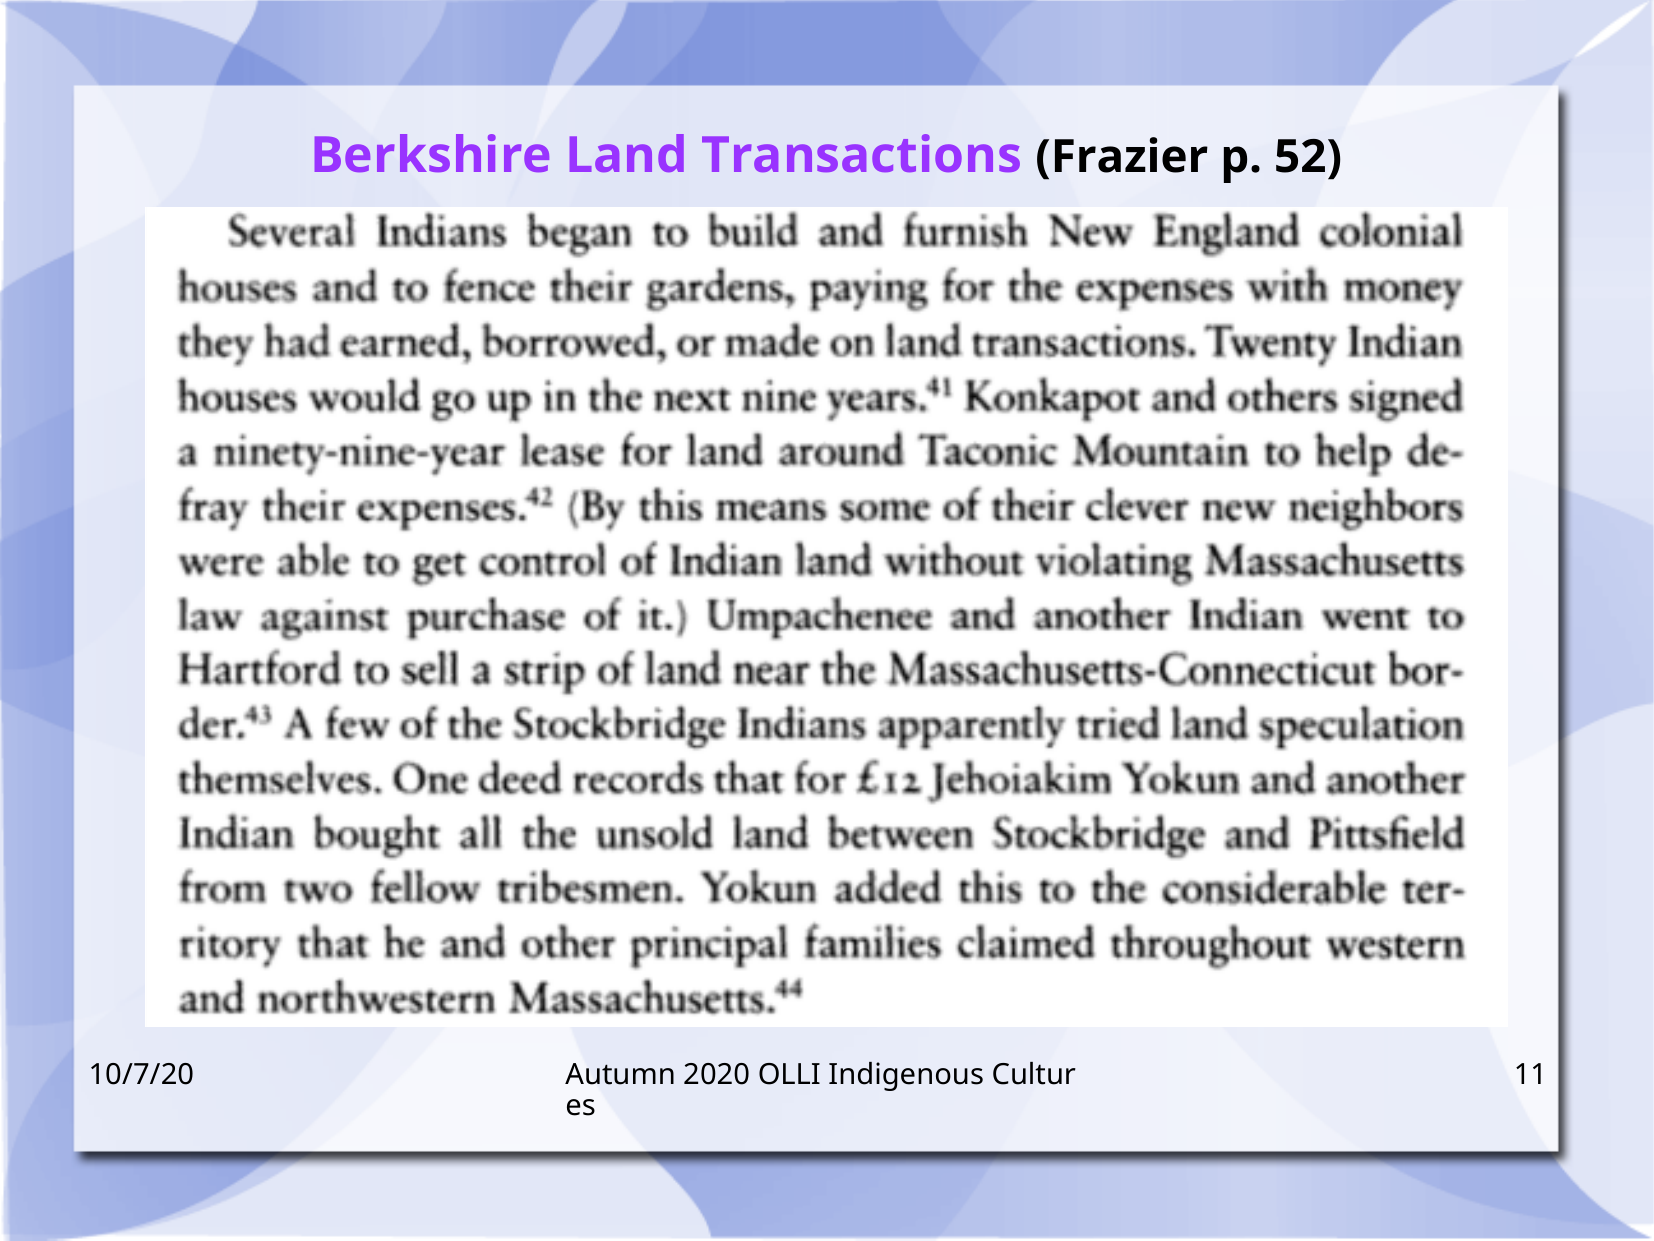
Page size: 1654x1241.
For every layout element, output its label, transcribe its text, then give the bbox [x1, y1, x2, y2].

title Berkshire Land Transactions (Frazier p. 52) [82, 49, 1571, 257]
picture [0, 0, 1654, 1241]
